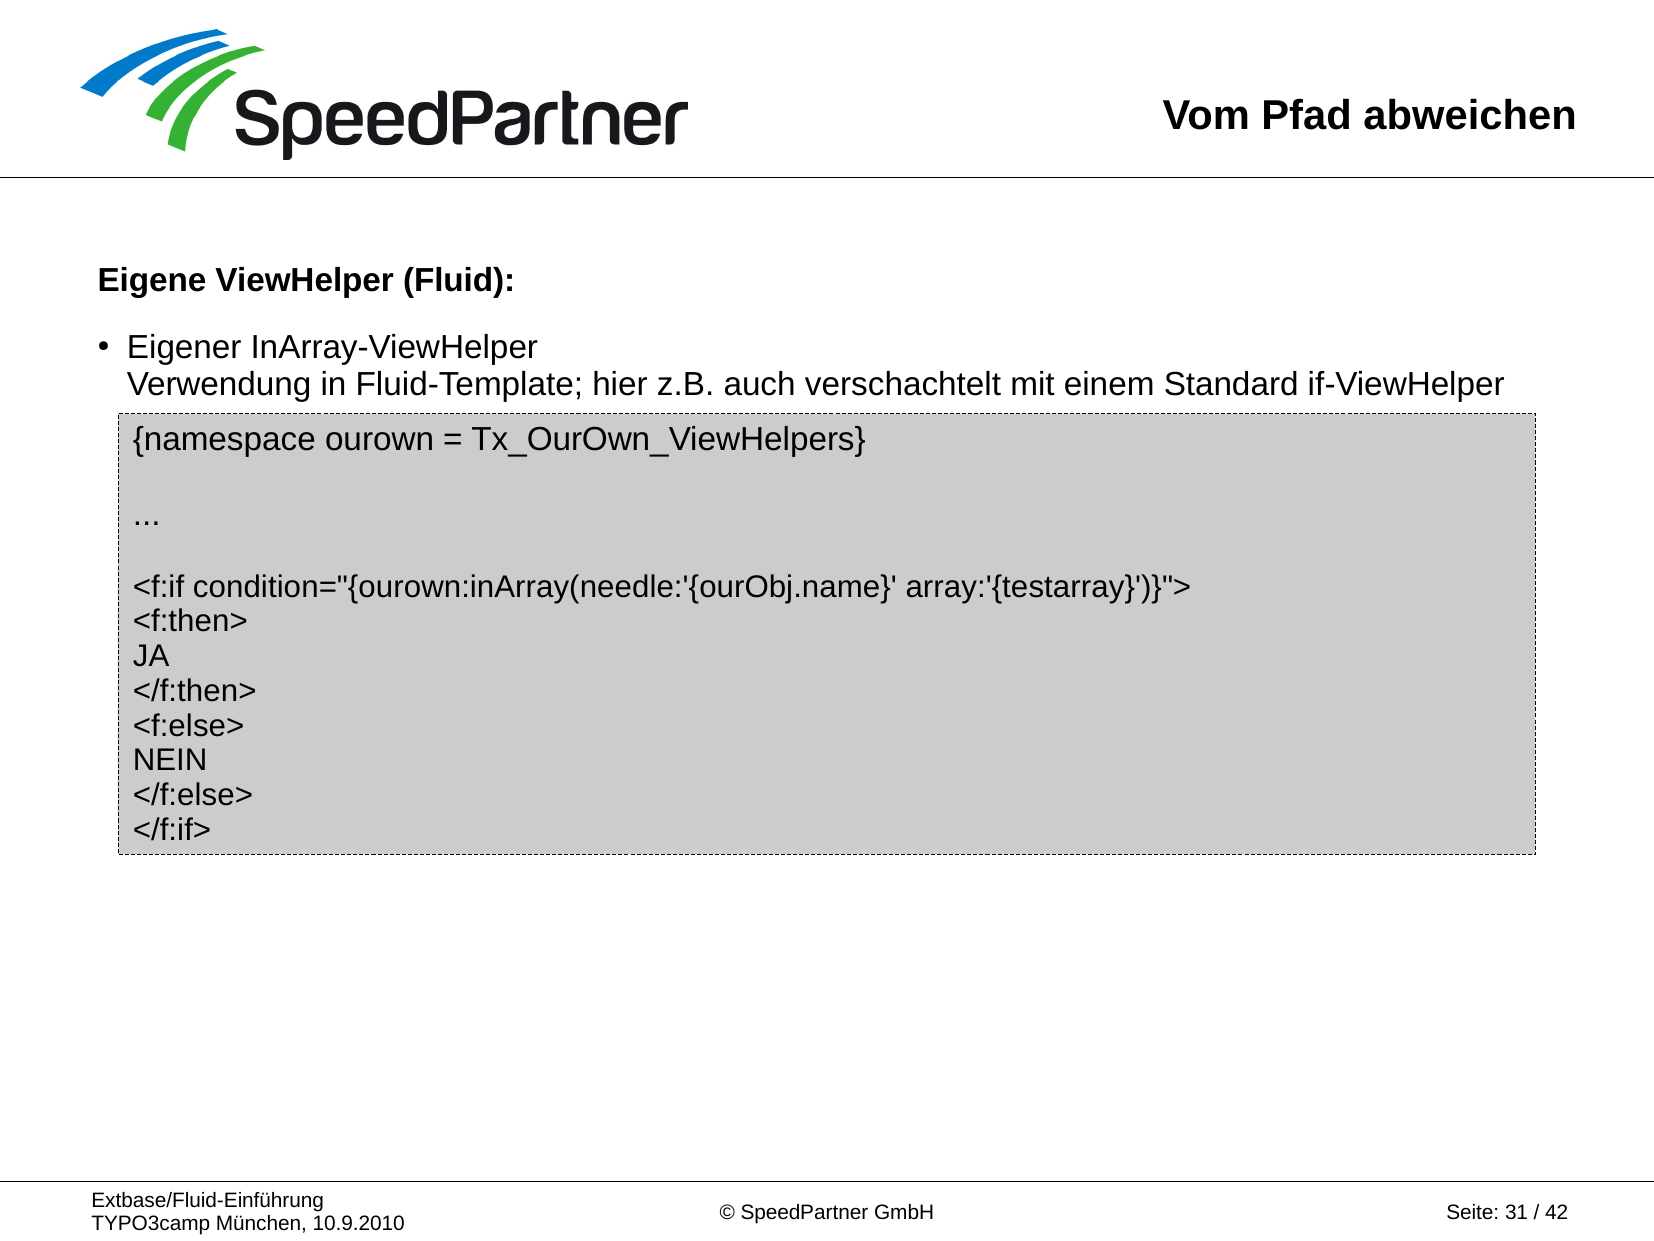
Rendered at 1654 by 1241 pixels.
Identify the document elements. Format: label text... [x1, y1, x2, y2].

text_box {namespace ourown = Tx_OurOwn_ViewHelpers} ... <f:if condition="{ourown:inArray(needle:'{ourObj.name}' array:'{testarray}')}"> <f:then> JA </f:then> <f:else> NEIN </f:else> </f:if> [118, 413, 1536, 855]
text_box Eigene ViewHelper (Fluid): Eigener InArray-ViewHelper Verwendung in Fluid-Template; hier z.B. auch verschachtelt mit einem Standard if-ViewHelper [82, 253, 1565, 1151]
title Vom Pfad abweichen [590, 70, 1577, 160]
picture [80, 29, 688, 160]
